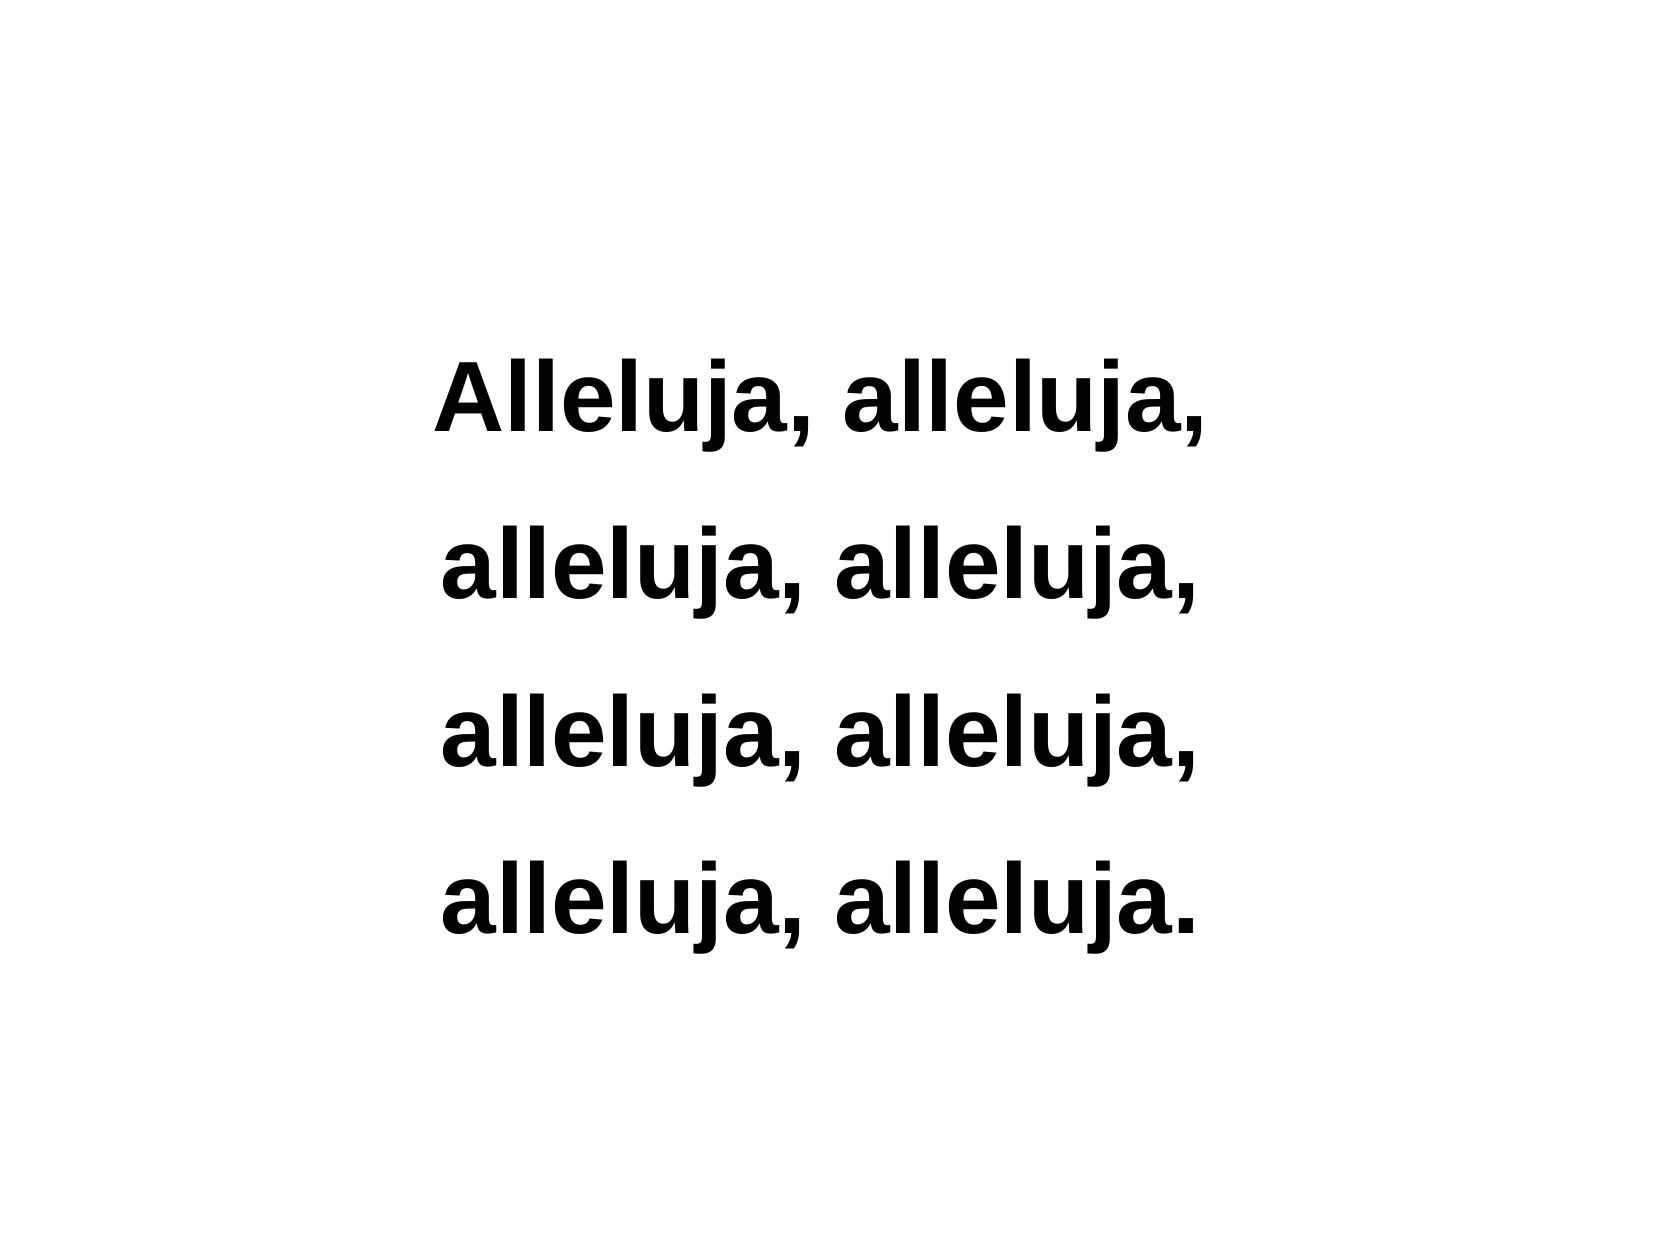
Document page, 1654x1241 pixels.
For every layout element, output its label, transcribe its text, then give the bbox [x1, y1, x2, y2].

subtitle Alleluja, alleluja, alleluja, alleluja, alleluja, alleluja, alleluja, alleluja. [0, 0, 1642, 1241]
